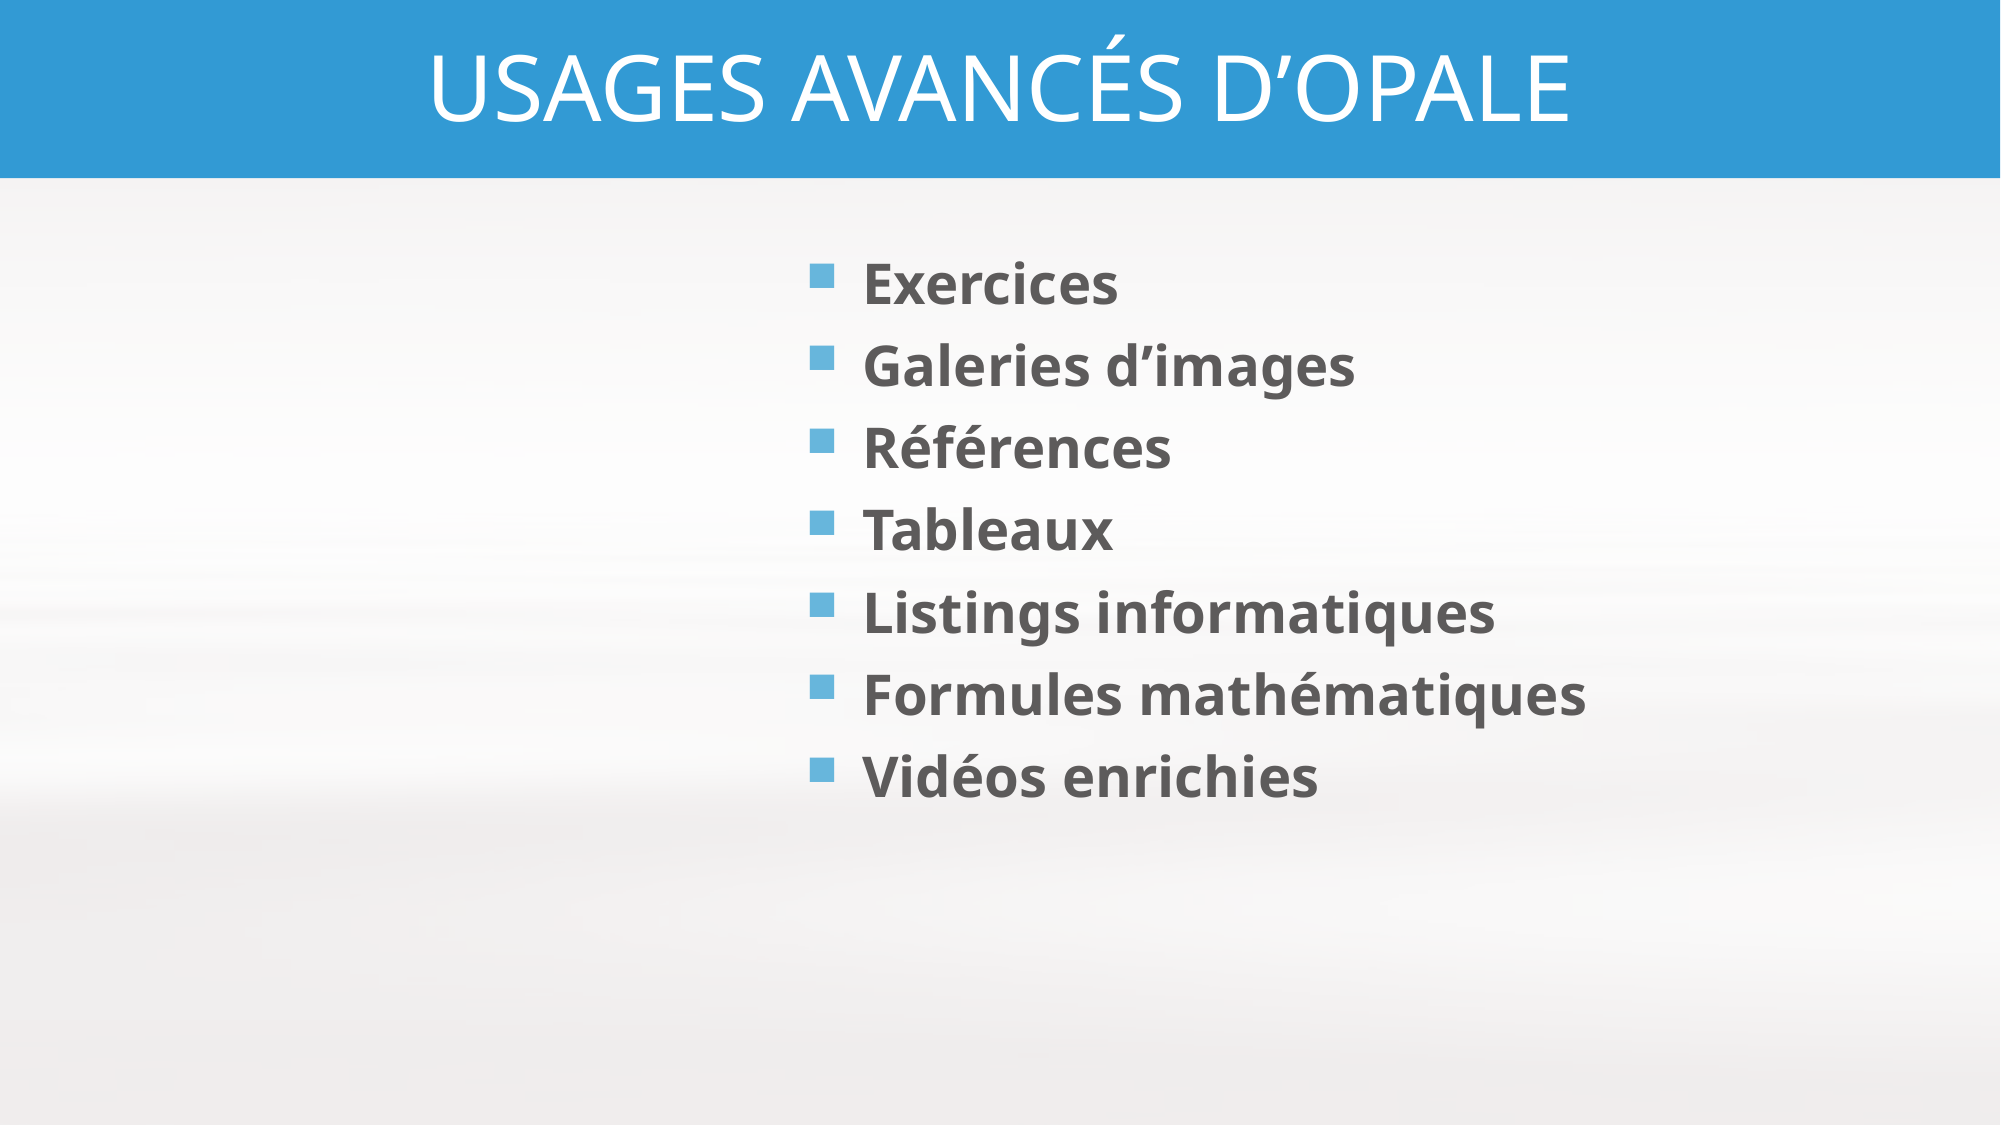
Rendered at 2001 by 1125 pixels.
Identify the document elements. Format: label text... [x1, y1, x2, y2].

text_box Exercices Galeries d’images Références Tableaux Listings informatiques Formules mathématiques Vidéos enrichies [791, 239, 1887, 1051]
text_box Usages avancés d’Opale [0, 0, 2000, 173]
